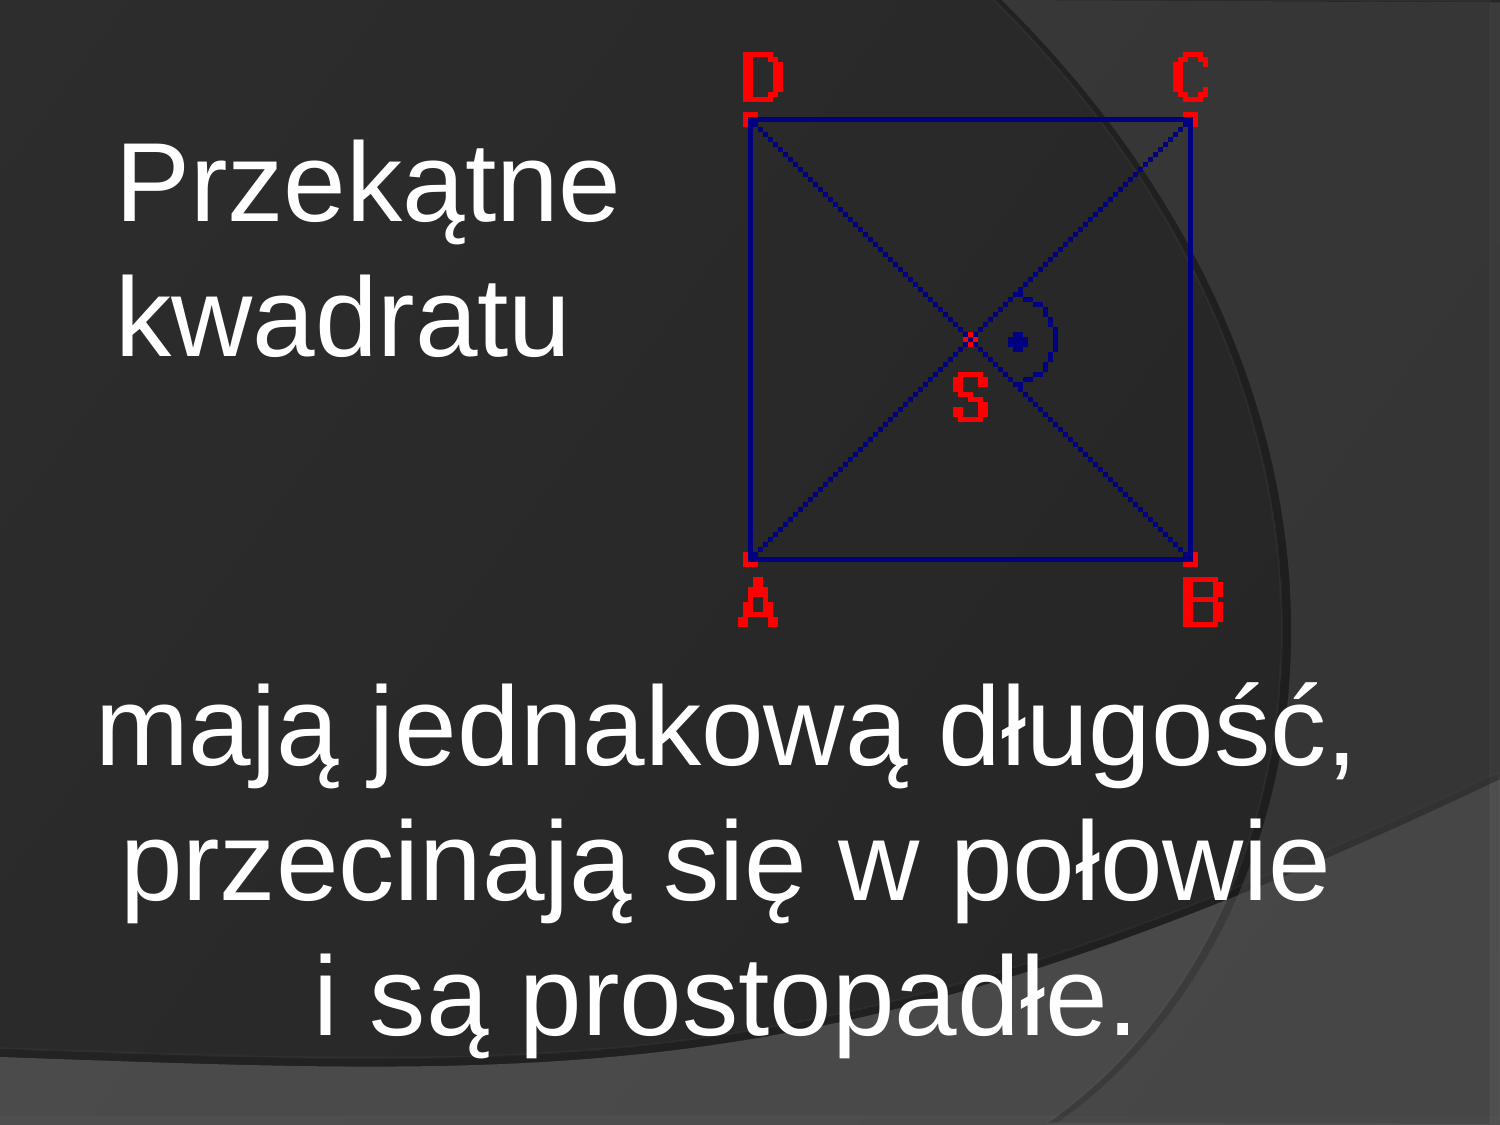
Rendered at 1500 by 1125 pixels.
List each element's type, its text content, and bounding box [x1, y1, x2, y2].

text_box mają jednakową długość, przecinają się w połowie i są prostopadłe. [41, 645, 1412, 1065]
text_box Przekątne kwadratu [100, 102, 637, 387]
picture [738, 42, 1223, 627]
